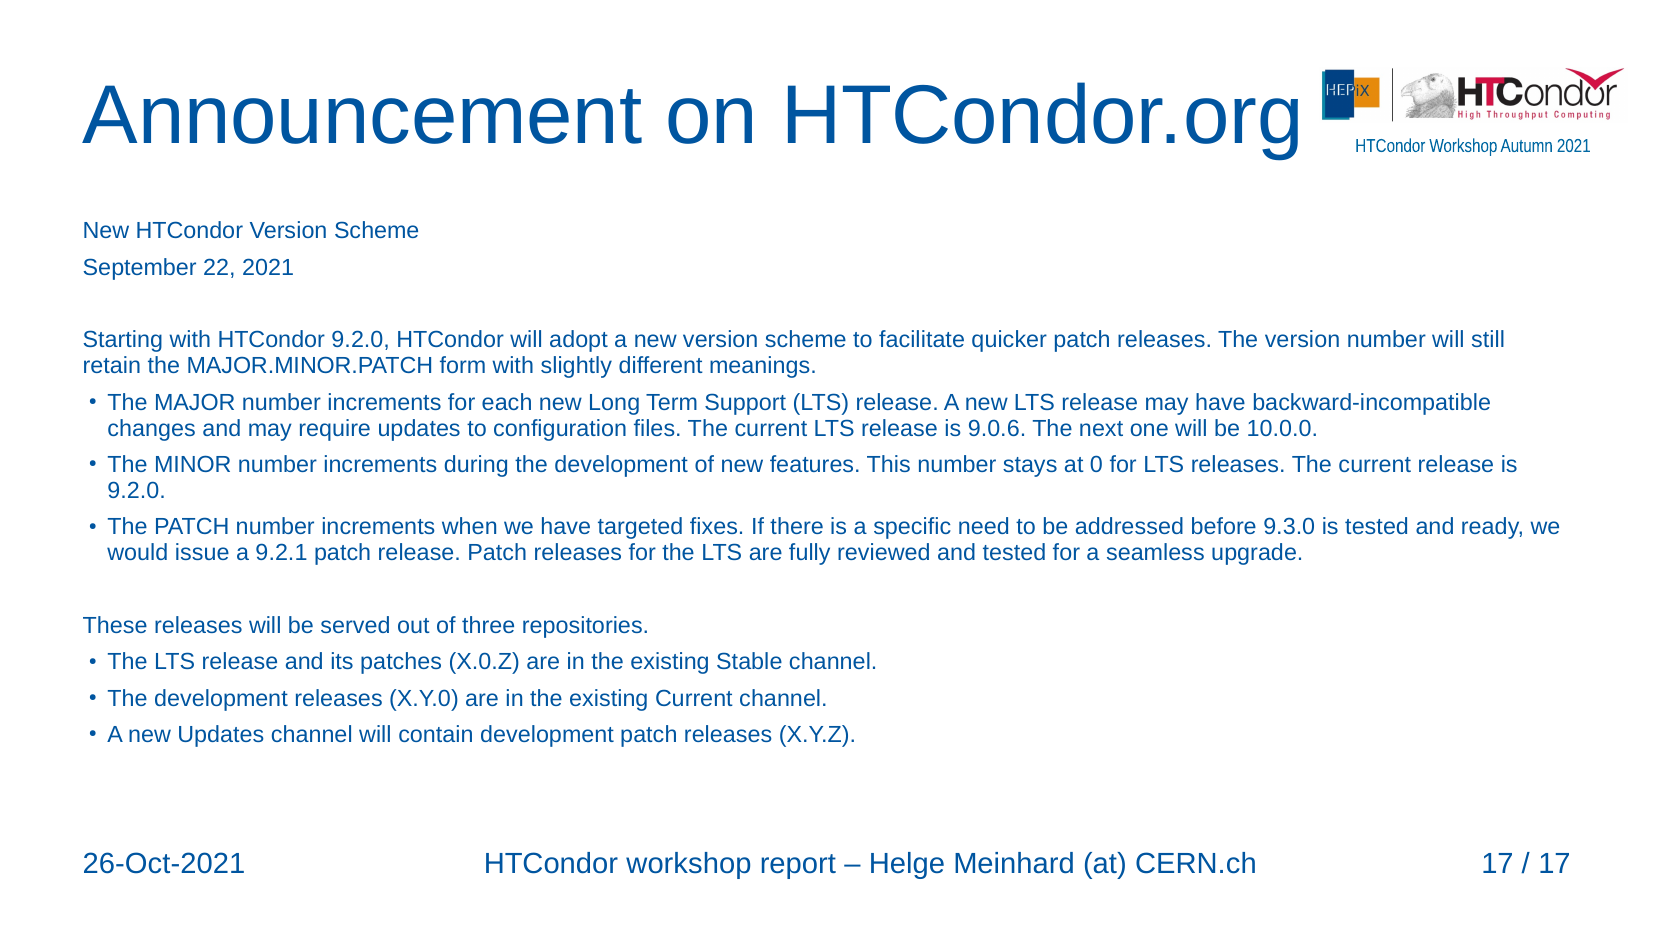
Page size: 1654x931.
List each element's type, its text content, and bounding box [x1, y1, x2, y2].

list New HTCondor Version Scheme September 22, 2021 Starting with HTCondor 9.2.0, HTCondor will adopt a new version scheme to facilitate quicker patch releases. The version number will still retain the MAJOR.MINOR.PATCH form with slightly different meanings. The MAJOR number increments for each new Long Term Support (LTS) release. A new LTS release may have backward-incompatible changes and may require updates to configuration files. The current LTS release is 9.0.6. The next one will be 10.0.0. The MINOR number increments during the development of new features. This number stays at 0 for LTS releases. The current release is 9.2.0. The PATCH number increments when we have targeted fixes. If there is a specific need to be addressed before 9.3.0 is tested and ready, we would issue a 9.2.1 patch release. Patch releases for the LTS are fully reviewed and tested for a seamless upgrade. These releases will be served out of three repositories. The LTS release and its patches (X.0.Z) are in the existing Stable channel. The development releases (X.Y.0) are in the existing Current channel. A new Updates channel will contain development patch releases (X.Y.Z). [82, 217, 1571, 758]
title Announcement on HTCondor.org [82, 37, 1308, 193]
